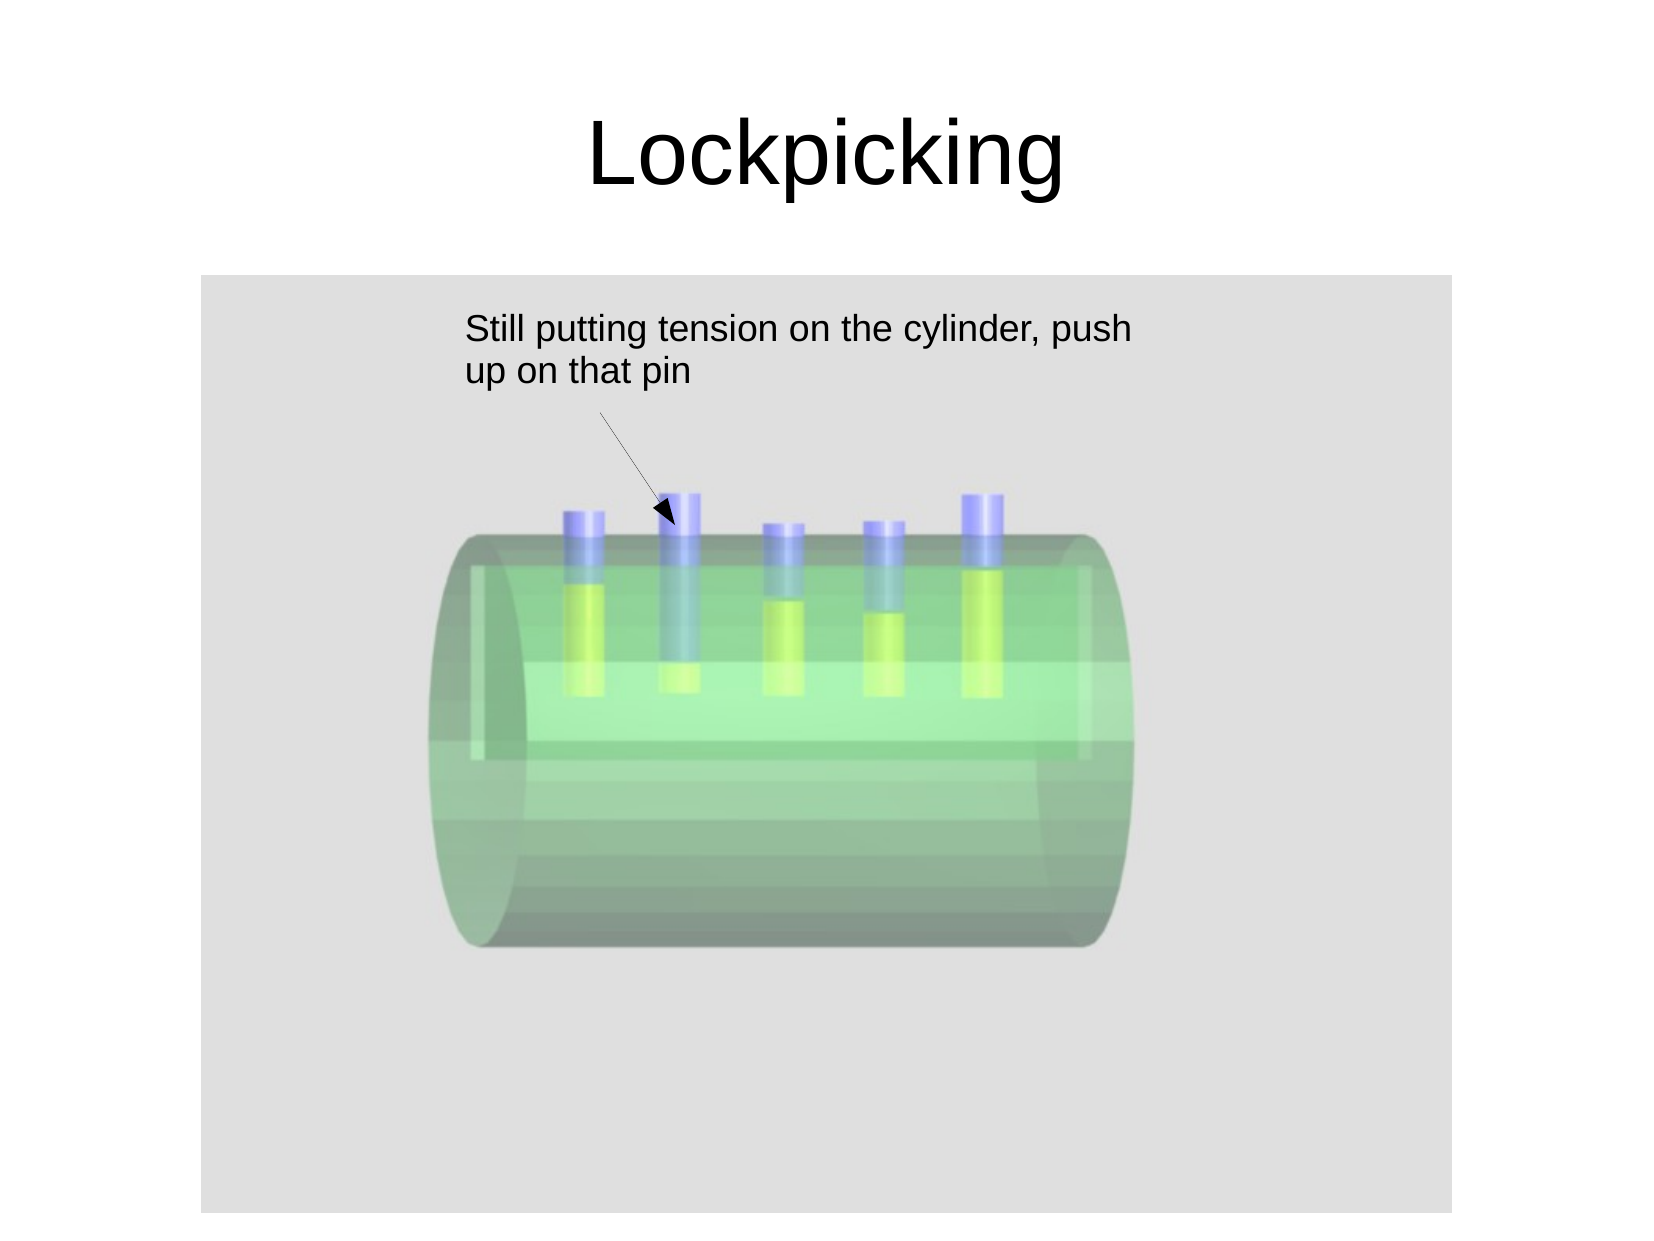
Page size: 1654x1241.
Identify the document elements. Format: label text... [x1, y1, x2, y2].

text_box Still putting tension on the cylinder, push up on that pin [450, 300, 1163, 399]
picture [201, 275, 1452, 1213]
title Lockpicking [82, 56, 1571, 250]
